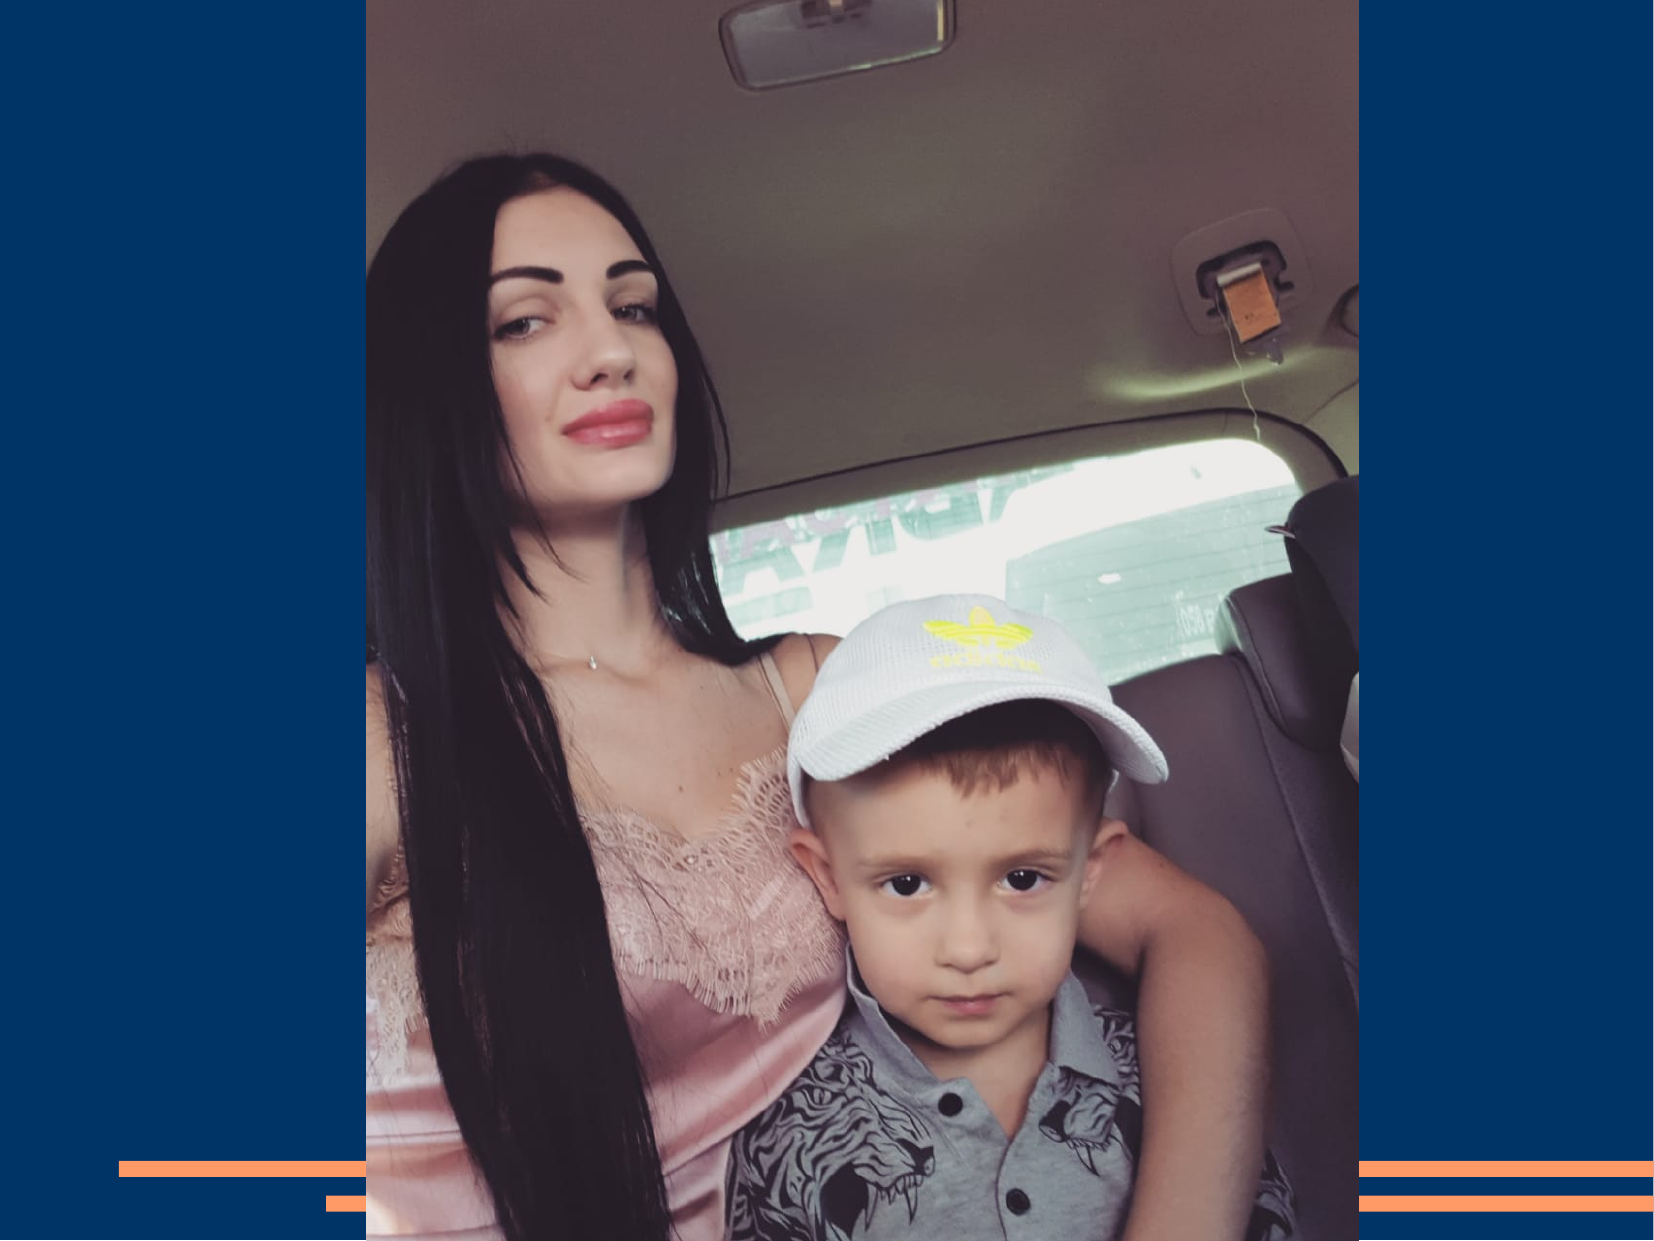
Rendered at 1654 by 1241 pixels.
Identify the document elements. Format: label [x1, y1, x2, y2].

picture [366, 0, 1359, 1241]
